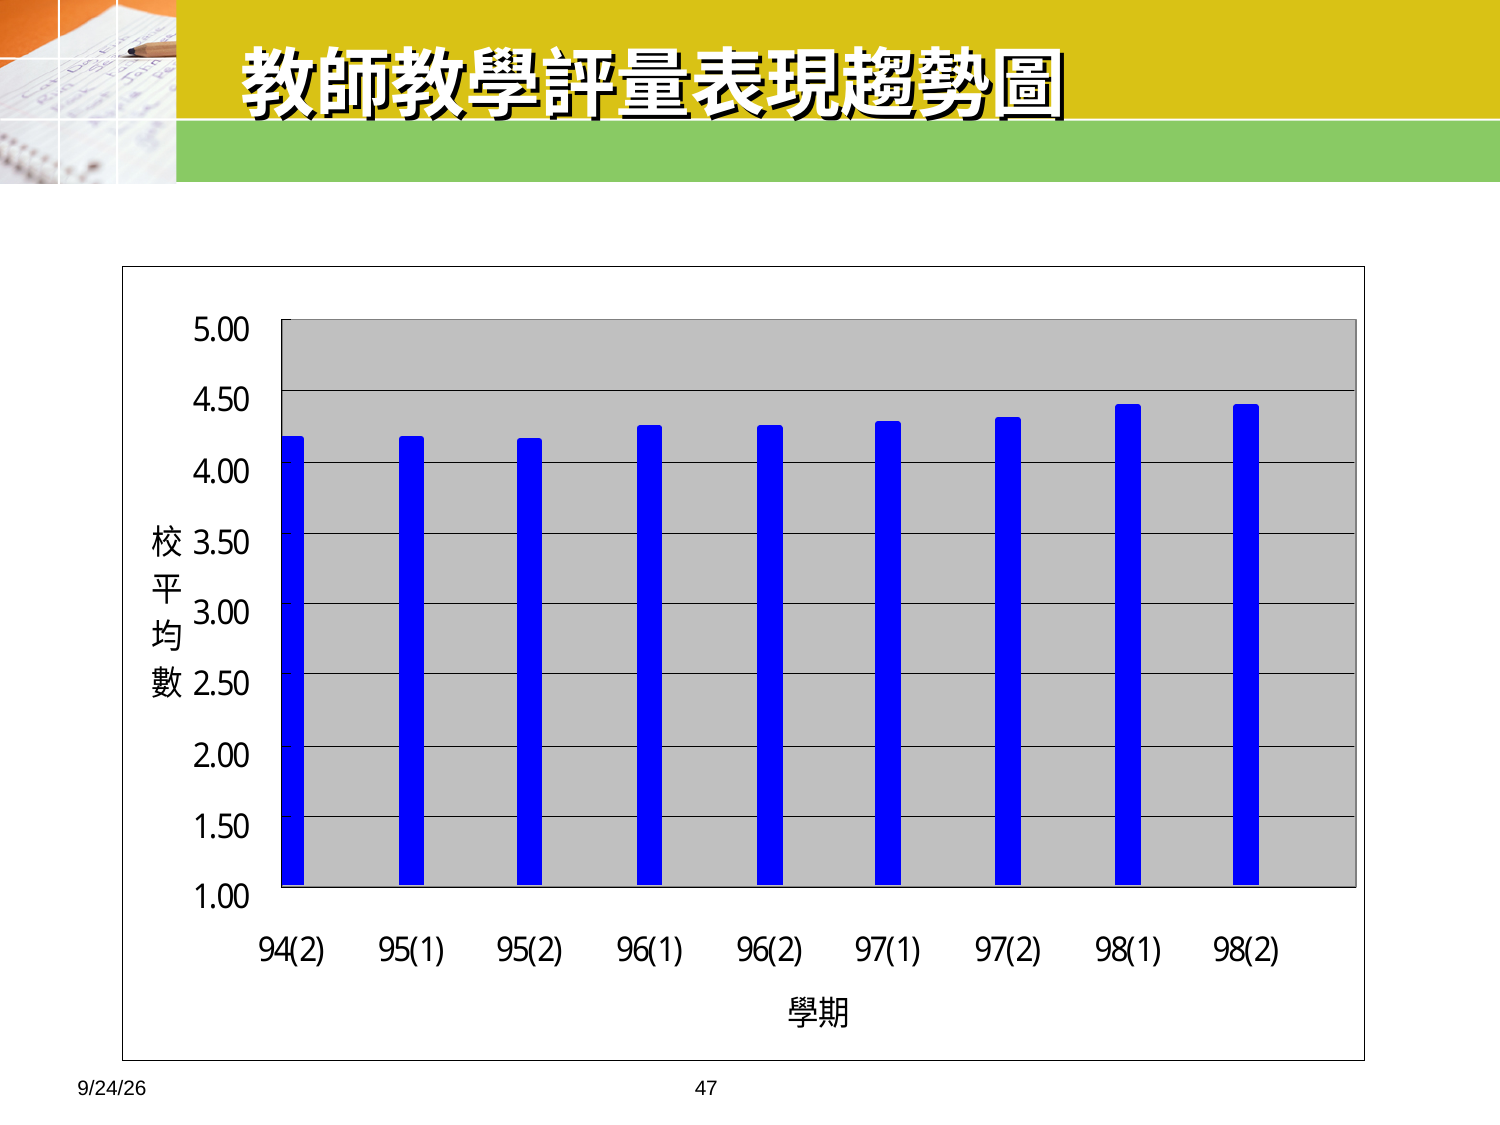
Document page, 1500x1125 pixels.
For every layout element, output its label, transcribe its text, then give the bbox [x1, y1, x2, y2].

text_box [62, 1067, 376, 1111]
title 教師教學評量表現趨勢圖 [225, 28, 1388, 109]
chart [112, 255, 1377, 1071]
text_box [637, 1071, 775, 1111]
